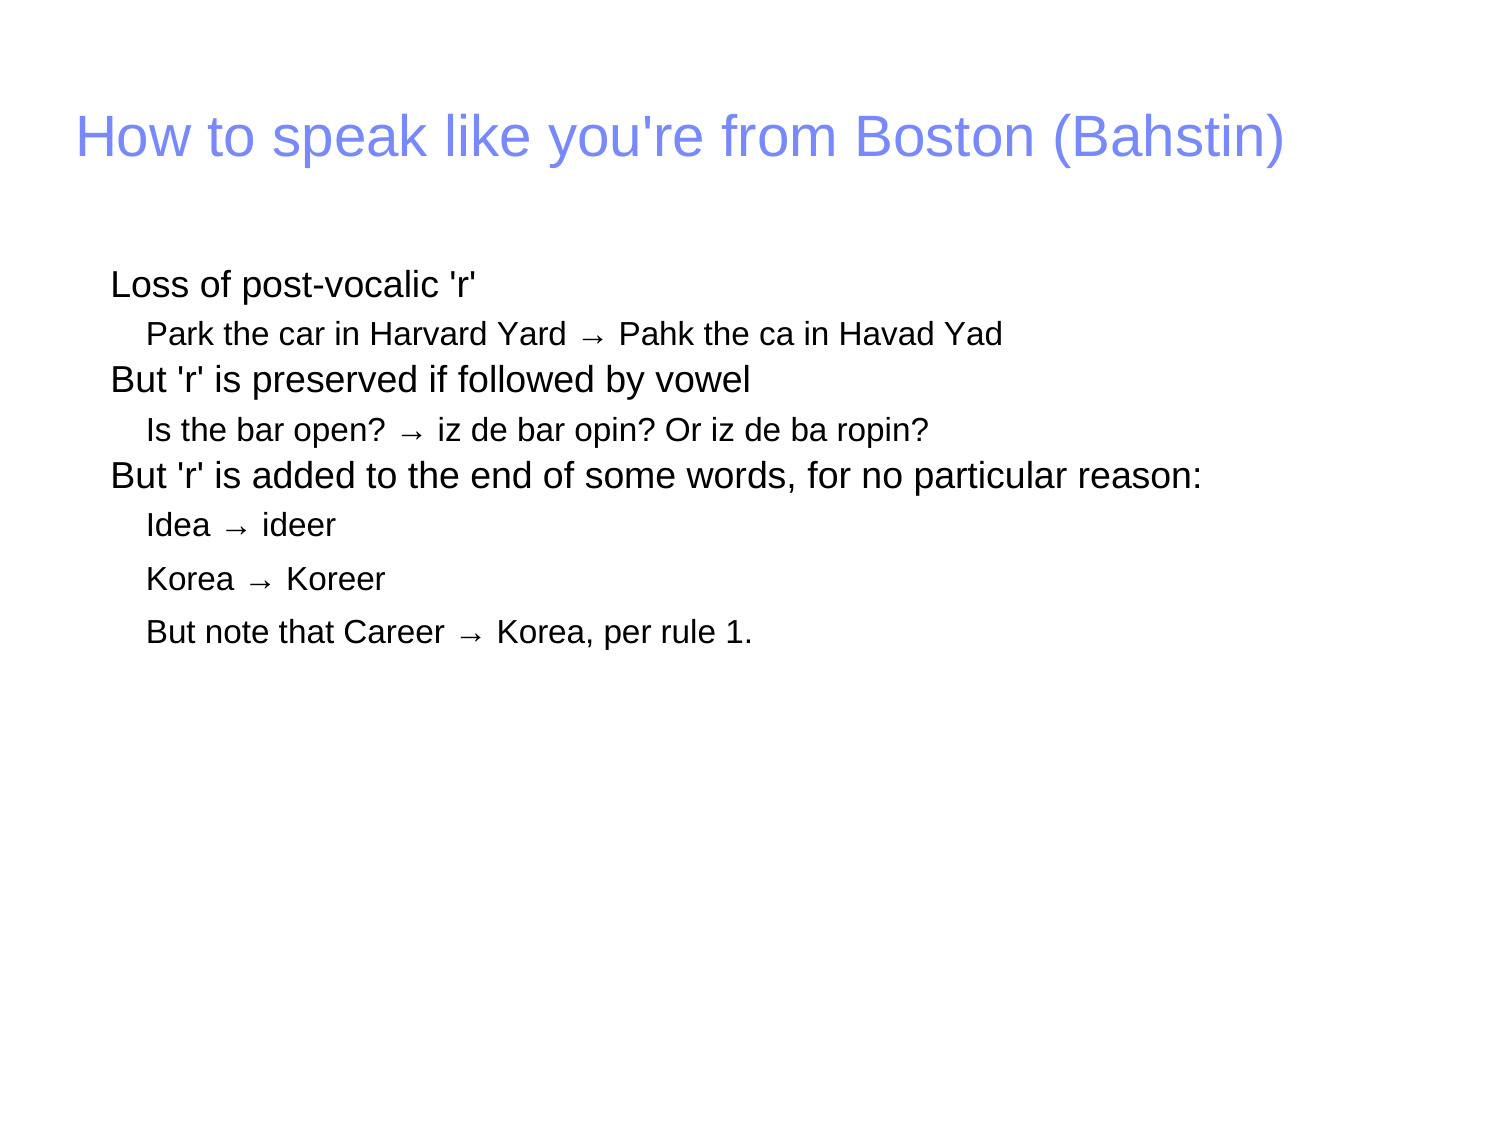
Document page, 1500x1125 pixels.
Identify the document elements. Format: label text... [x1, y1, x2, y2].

list Loss of post-vocalic 'r' Park the car in Harvard Yard → Pahk the ca in Havad Yad But 'r' is preserved if followed by vowel Is the bar open? → iz de bar opin? Or iz de ba ropin? But 'r' is added to the end of some words, for no particular reason: Idea → ideer Korea → Koreer But note that Career → Korea, per rule 1. [75, 263, 1425, 991]
title How to speak like you're from Boston (Bahstin) [75, 44, 1425, 233]
